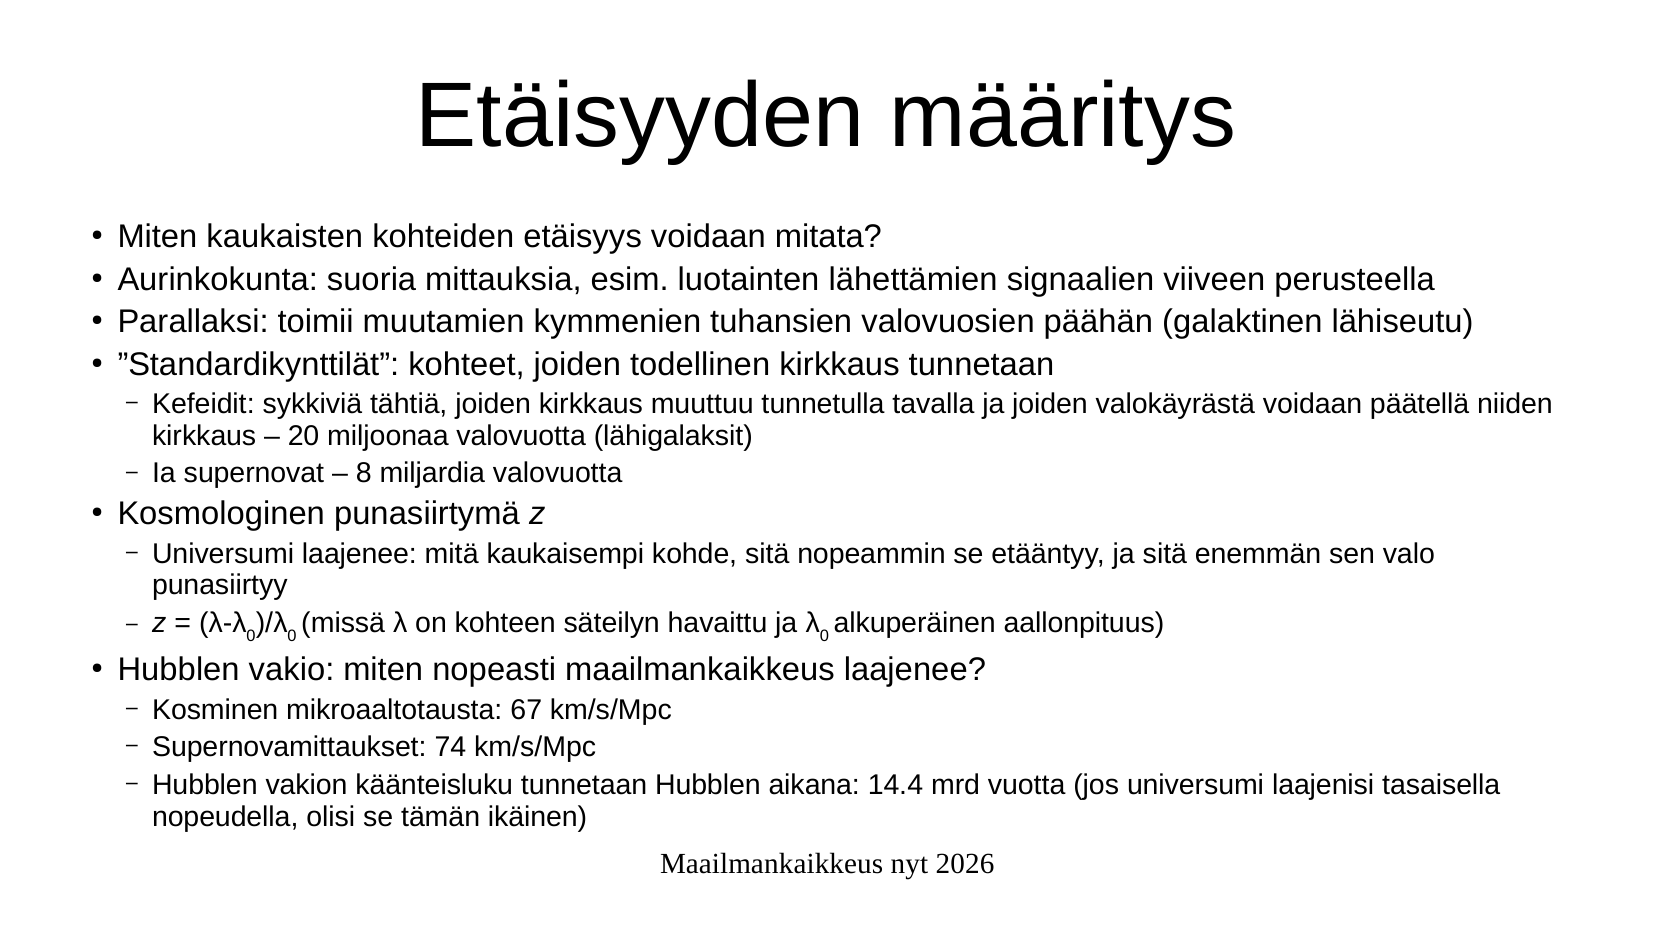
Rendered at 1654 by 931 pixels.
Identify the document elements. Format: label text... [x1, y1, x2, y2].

list Miten kaukaisten kohteiden etäisyys voidaan mitata? Aurinkokunta: suoria mittauksia, esim. luotainten lähettämien signaalien viiveen perusteella Parallaksi: toimii muutamien kymmenien tuhansien valovuosien päähän (galaktinen lähiseutu) ”Standardikynttilät”: kohteet, joiden todellinen kirkkaus tunnetaan Kefeidit: sykkiviä tähtiä, joiden kirkkaus muuttuu tunnetulla tavalla ja joiden valokäyrästä voidaan päätellä niiden kirkkaus – 20 miljoonaa valovuotta (lähigalaksit) Ia supernovat – 8 miljardia valovuotta Kosmologinen punasiirtymä z Universumi laajenee: mitä kaukaisempi kohde, sitä nopeammin se etääntyy, ja sitä enemmän sen valo punasiirtyy z = (λ-λ0)/λ0 (missä λ on kohteen säteilyn havaittu ja λ0 alkuperäinen aallonpituus) Hubblen vakio: miten nopeasti maailmankaikkeus laajenee? Kosminen mikroaaltotausta: 67 km/s/Mpc Supernovamittaukset: 74 km/s/Mpc Hubblen vakion käänteisluku tunnetaan Hubblen aikana: 14.4 mrd vuotta (jos universumi laajenisi tasaisella nopeudella, olisi se tämän ikäinen) [82, 217, 1571, 839]
title Etäisyyden määritys [82, 37, 1571, 193]
